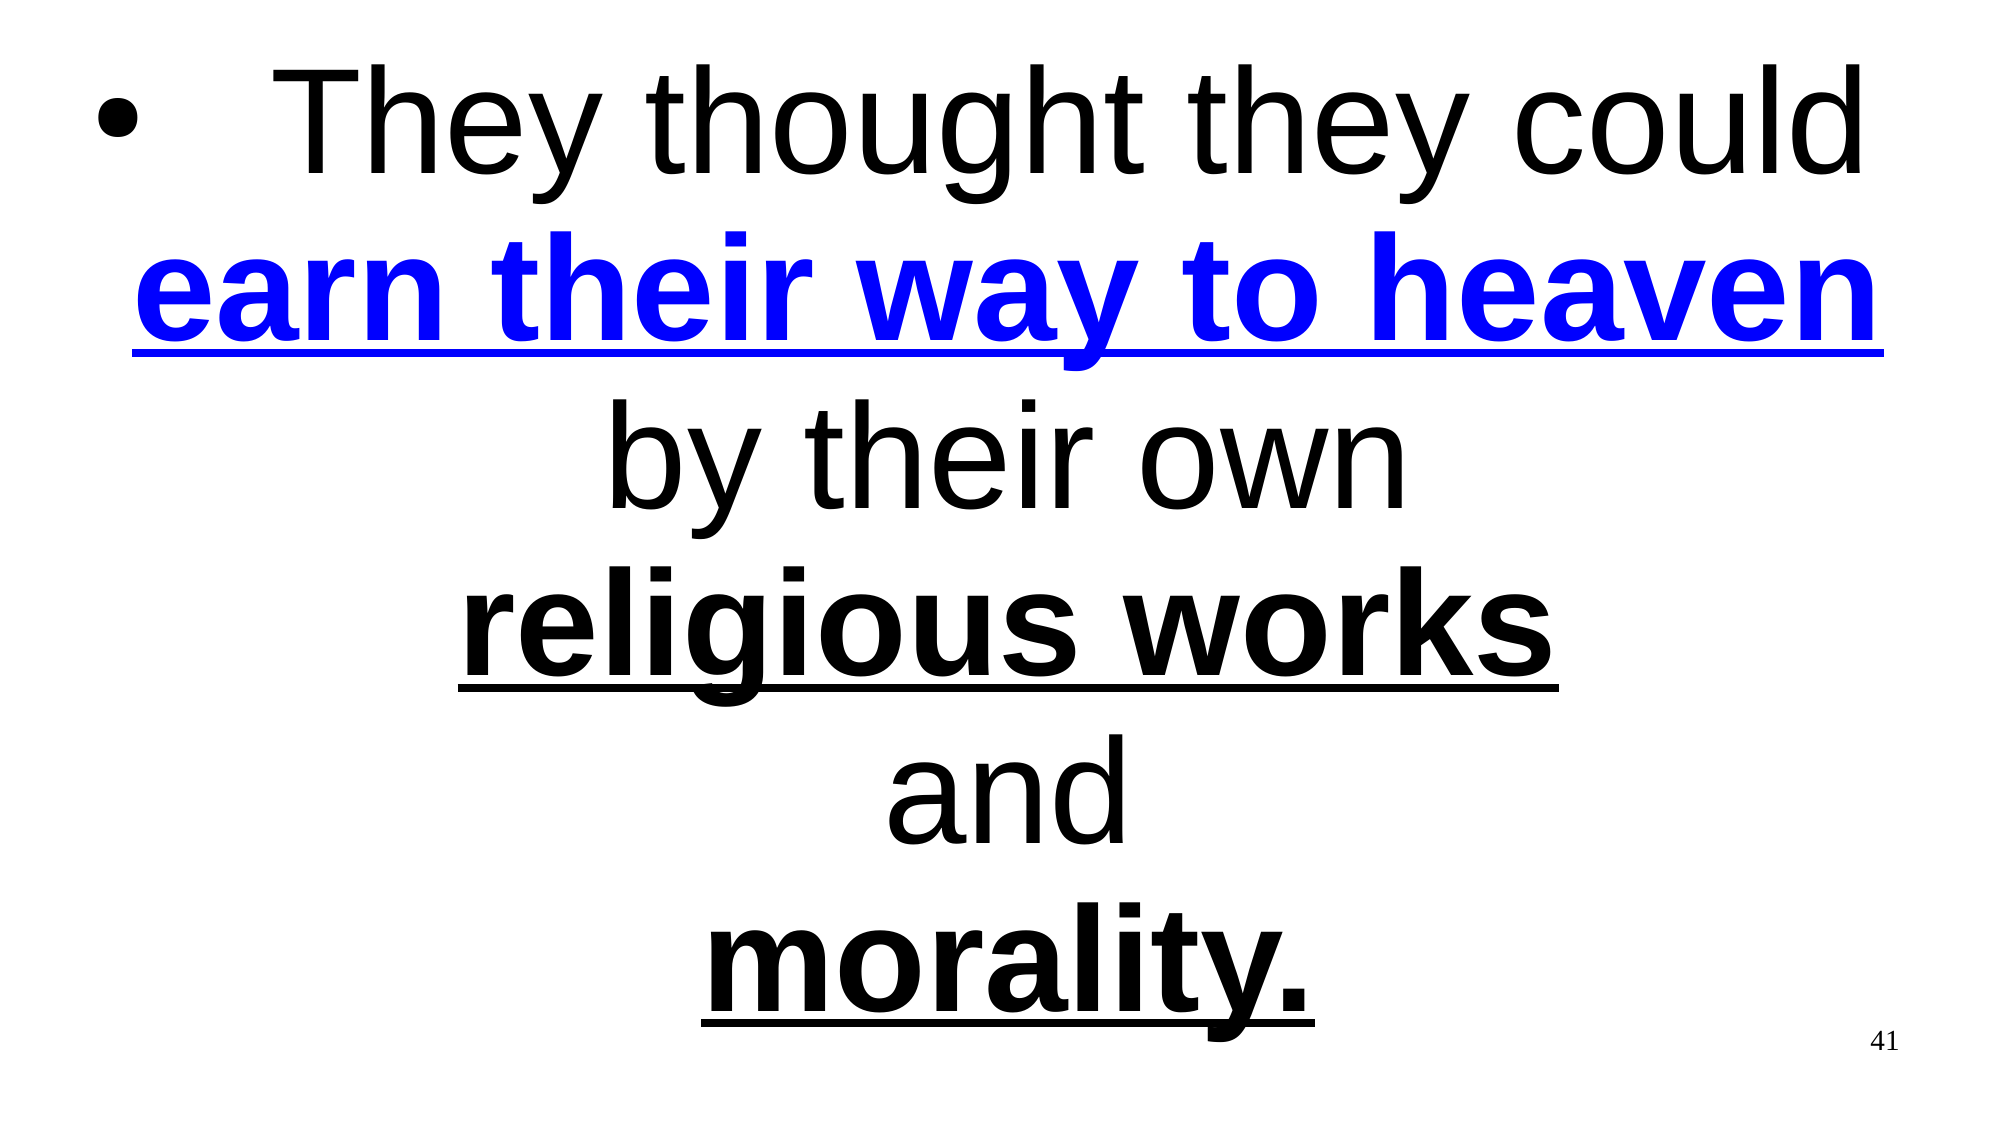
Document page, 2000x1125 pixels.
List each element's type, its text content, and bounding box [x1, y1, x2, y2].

list They thought they could earn their way to heaven by their own religious works and morality. [37, 37, 1951, 1088]
